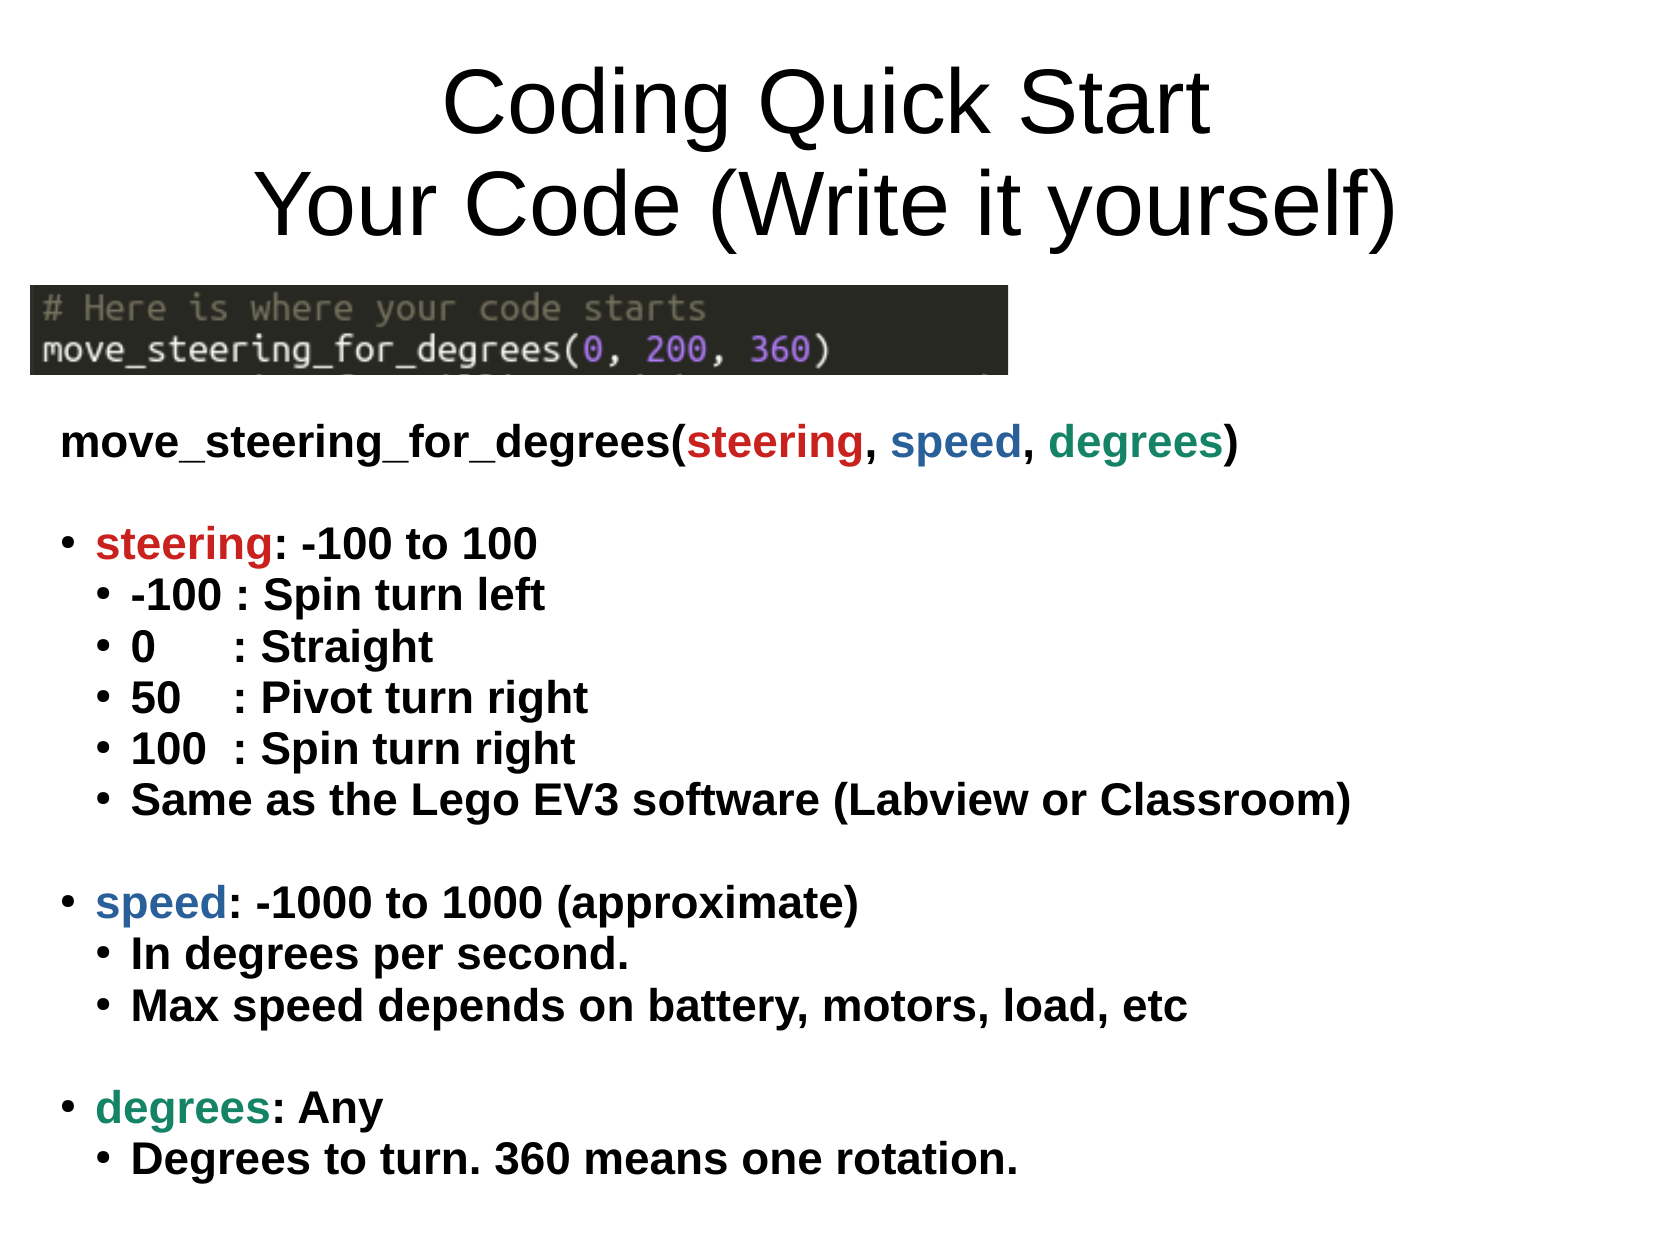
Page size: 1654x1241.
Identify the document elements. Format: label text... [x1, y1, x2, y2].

picture [30, 285, 1009, 375]
text_box move_steering_for_degrees(steering, speed, degrees) steering: -100 to 100 -100 : Spin turn left 0 : Straight 50 : Pivot turn right 100 : Spin turn right Same as the Lego EV3 software (Labview or Classroom) speed: -1000 to 1000 (approximate) In degrees per second. Max speed depends on battery, motors, load, etc degrees: Any Degrees to turn. 360 means one rotation. [45, 408, 1546, 1192]
title Coding Quick Start Your Code (Write it yourself) [82, 49, 1571, 257]
